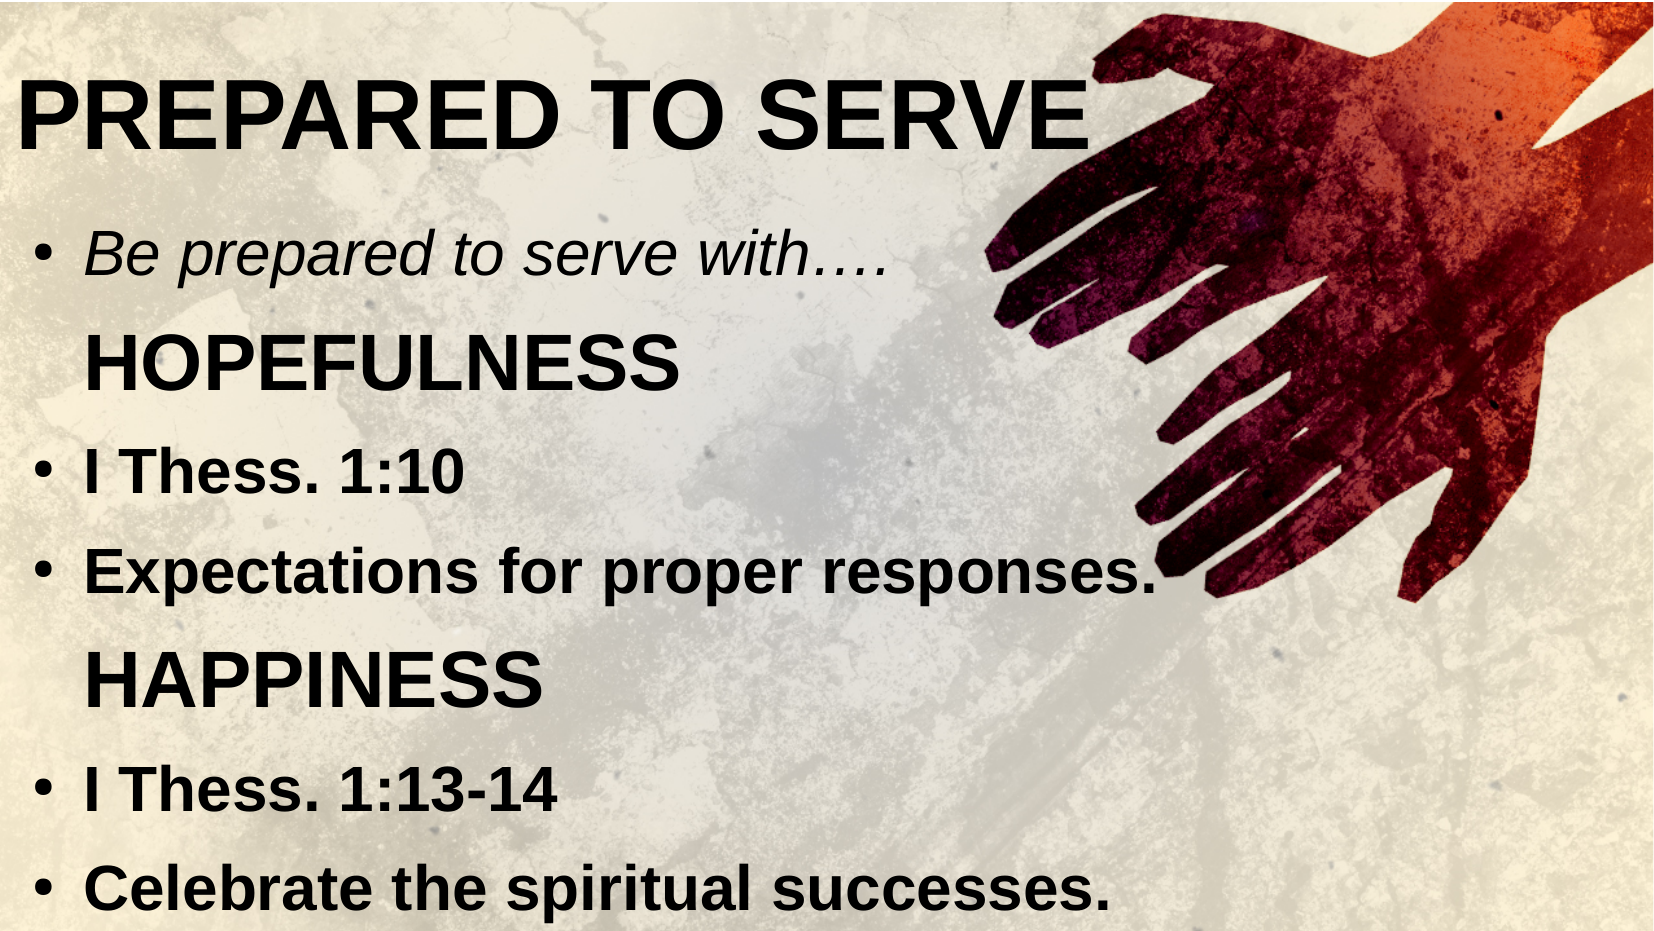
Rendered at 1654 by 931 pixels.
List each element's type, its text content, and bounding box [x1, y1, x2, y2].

picture [0, 2, 1654, 931]
list Be prepared to serve with…. HOPEFULNESS I Thess. 1:10 Expectations for proper responses. HAPPINESS I Thess. 1:13-14 Celebrate the spiritual successes. [15, 217, 1636, 931]
title PREPARED TO SERVE [15, 37, 1571, 193]
